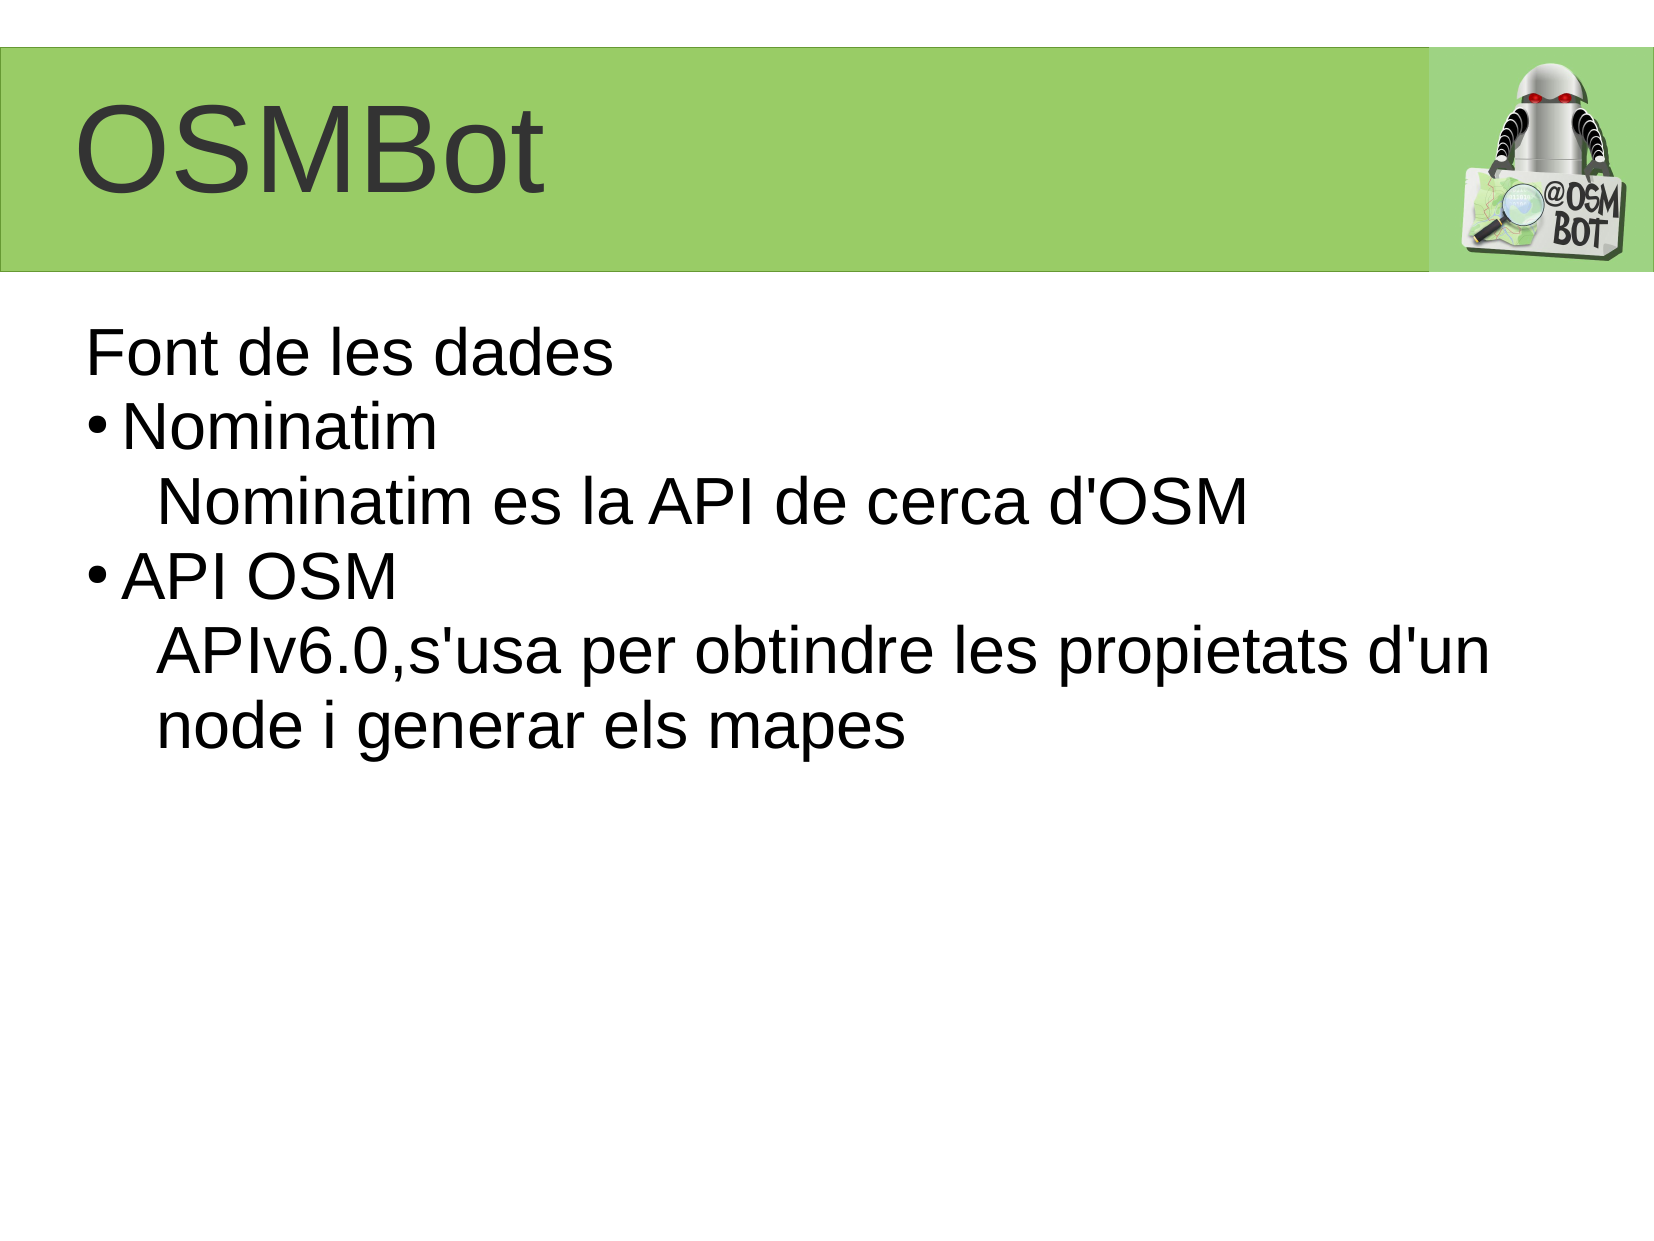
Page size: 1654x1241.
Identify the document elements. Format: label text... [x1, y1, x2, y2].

text_box Font de les dades Nominatim Nominatim es la API de cerca d'OSM API OSM APIv6.0,s'usa per obtindre les propietats d'un node i generar els mapes [70, 307, 1571, 771]
text_box [0, 47, 1429, 272]
text_box OSMBot [59, 71, 1429, 227]
picture [1429, 47, 1654, 272]
